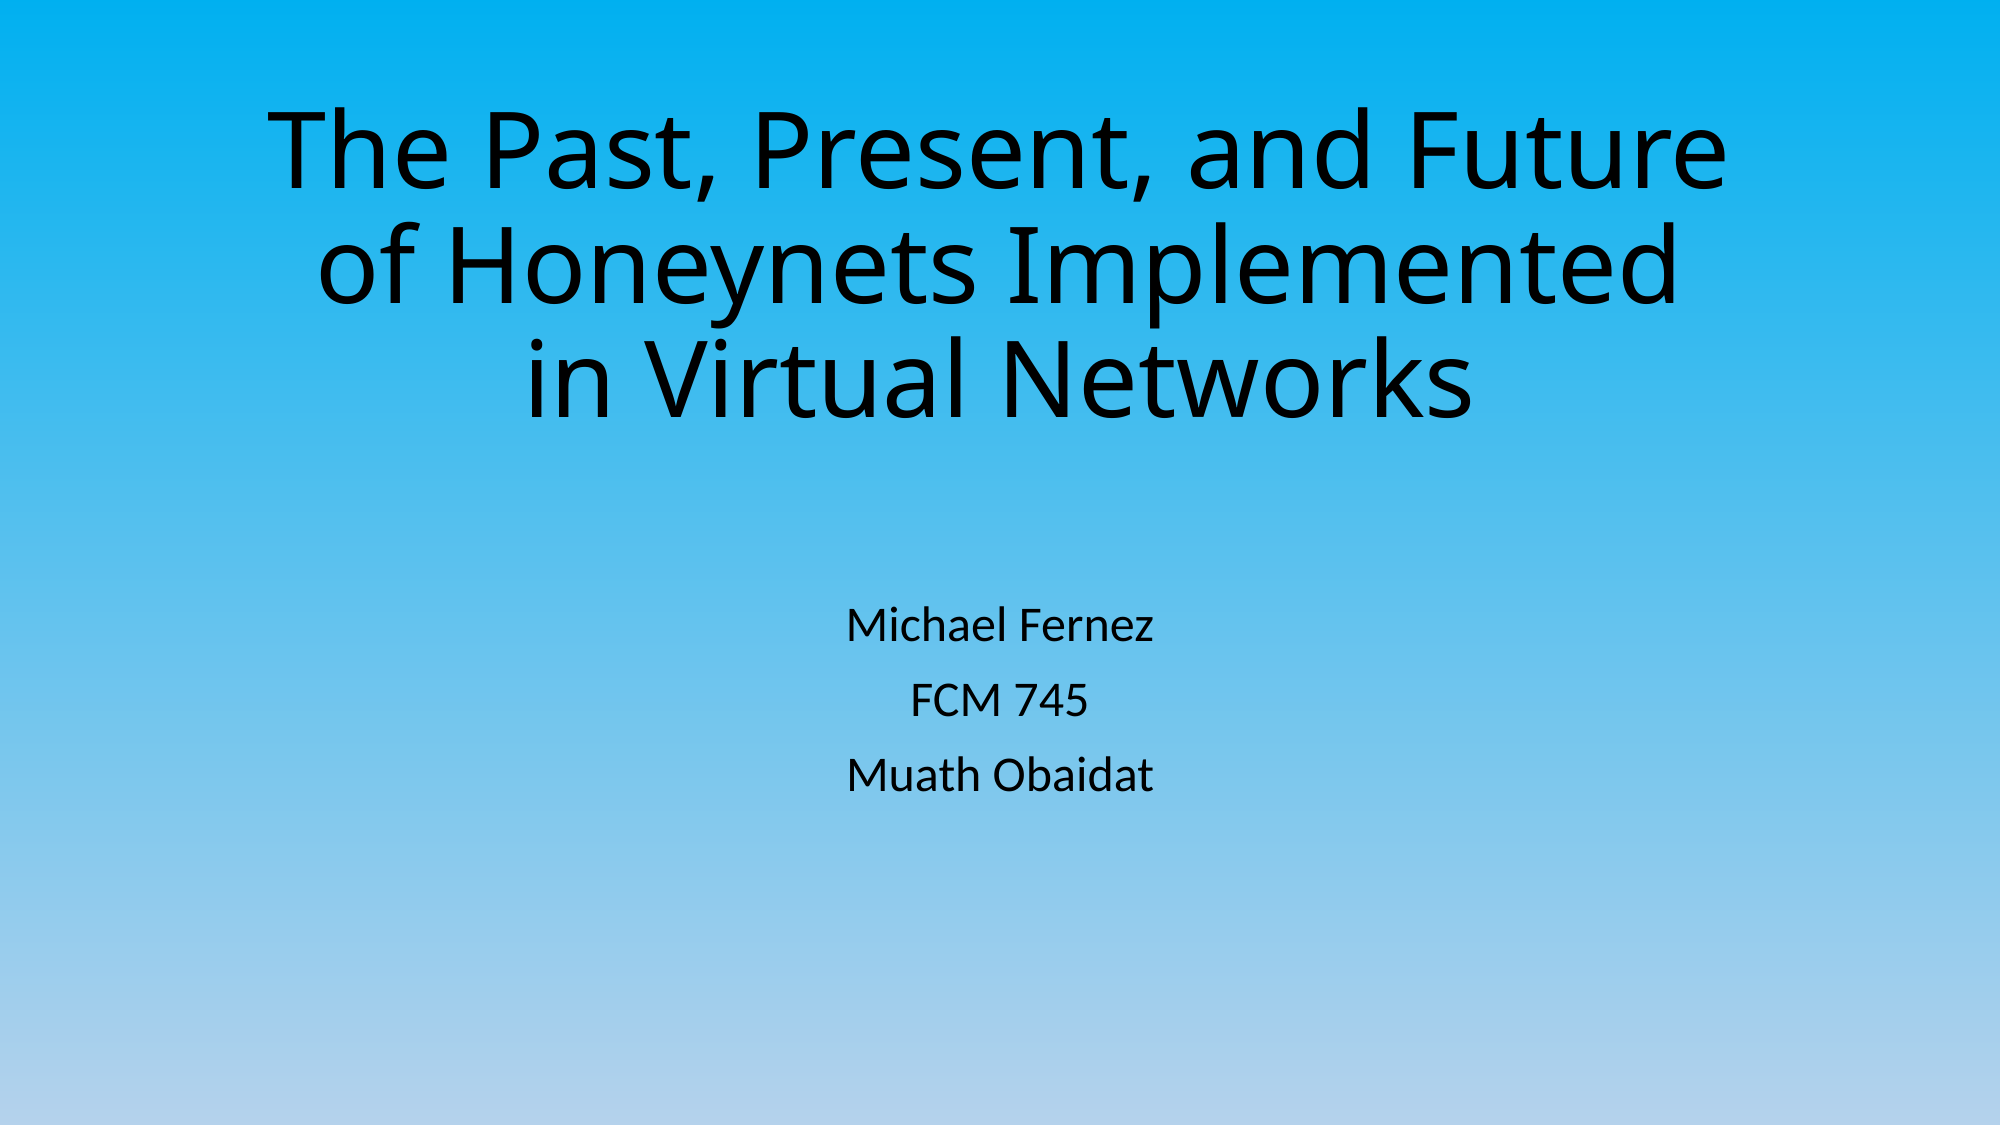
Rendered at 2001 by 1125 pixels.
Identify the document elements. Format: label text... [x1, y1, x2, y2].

title The Past, Present, and Future of Honeynets Implemented in Virtual Networks [249, 47, 1750, 576]
subtitle Michael Fernez FCM 745 Muath Obaidat [249, 590, 1750, 863]
